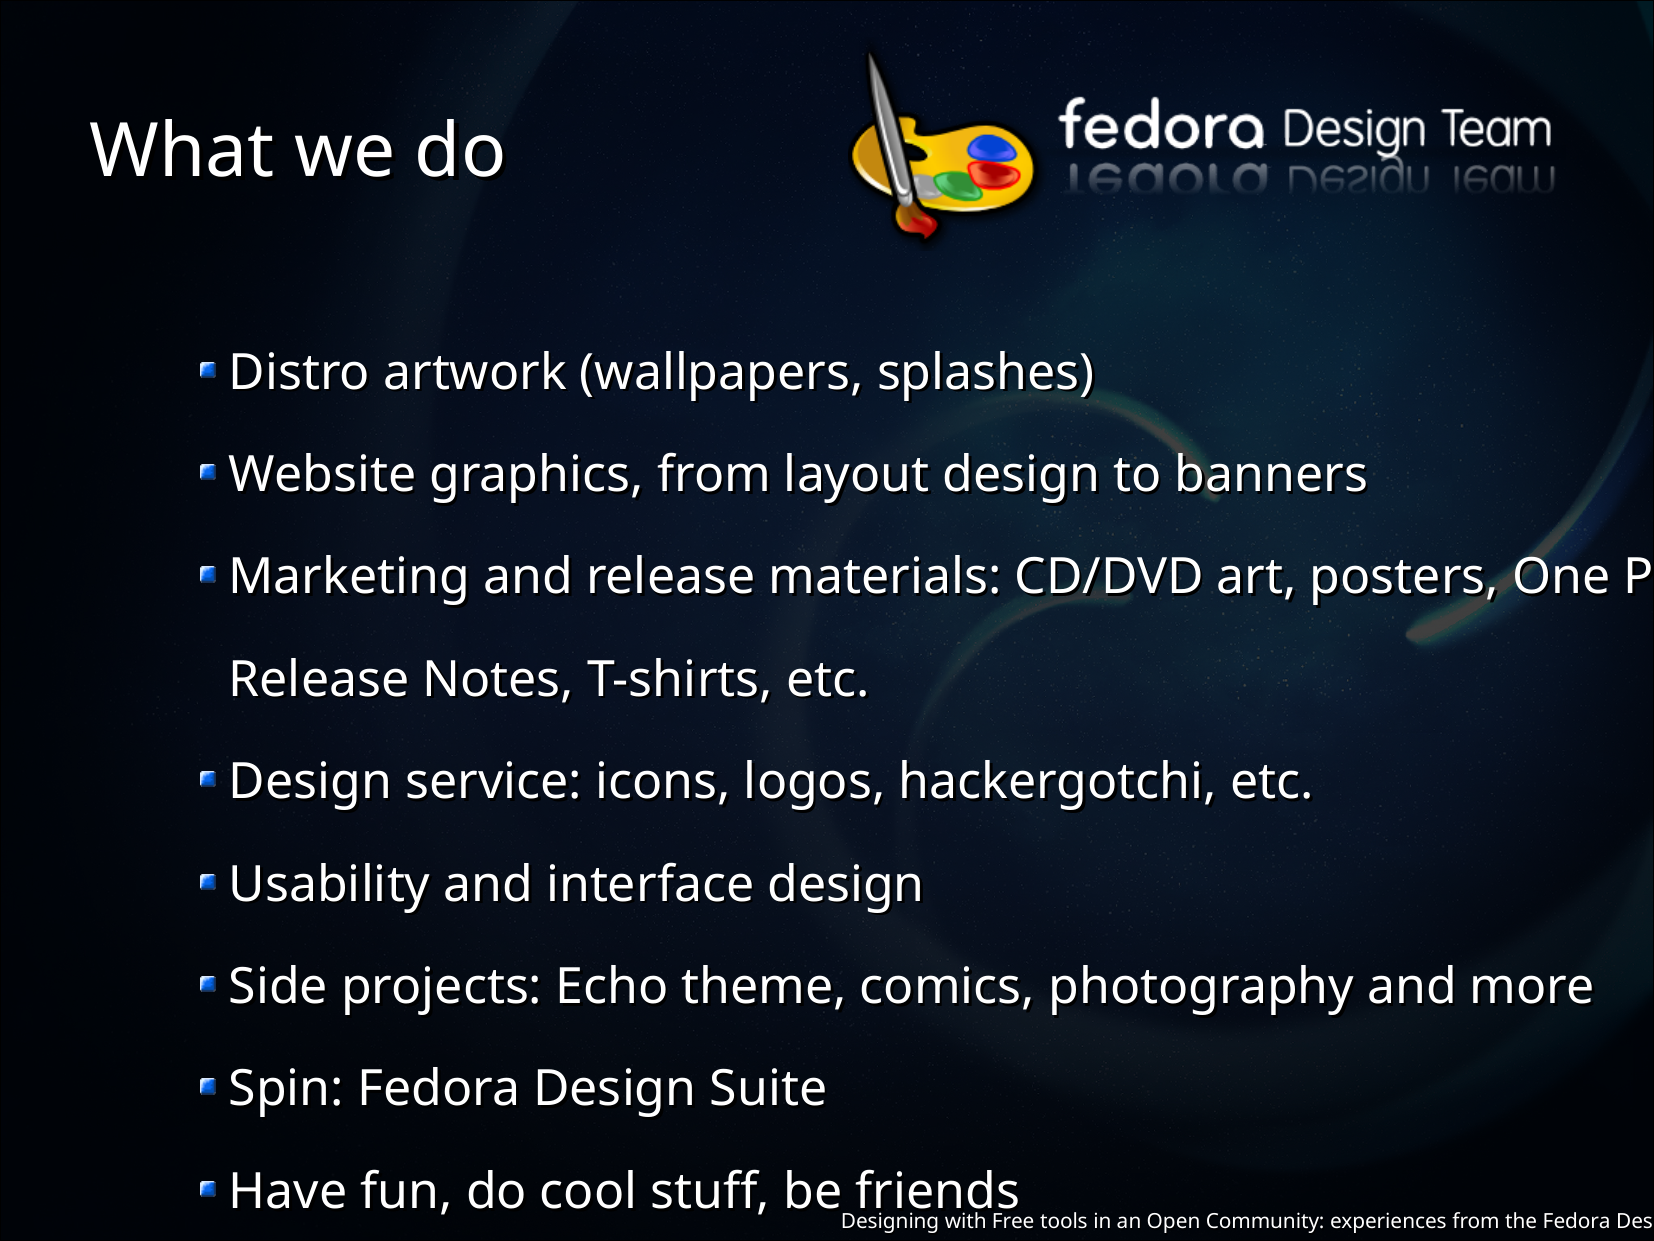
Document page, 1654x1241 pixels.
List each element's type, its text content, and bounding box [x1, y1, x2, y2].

picture [848, 37, 1566, 251]
picture [200, 1181, 216, 1197]
text_box What we do [75, 88, 497, 188]
picture [200, 1078, 216, 1095]
text_box [1635, 564, 1646, 575]
text_box Distro artwork (wallpapers, splashes) Website graphics, from layout design to banners Marketing and release materials: CD/DVD art, posters, One Page Release Notes, T-shirts, etc. Design service: icons, logos, hackergotchi, etc. Usability and interface design Side projects: Echo theme, comics, photography and more Spin: Fedora Design Suite Have fun, do cool stuff, be friends [185, 294, 1615, 1037]
text_box [0, 0, 1654, 1241]
text_box Designing with Free tools in an Open Community: experiences from the Fedora Design Team [826, 1199, 1651, 1238]
